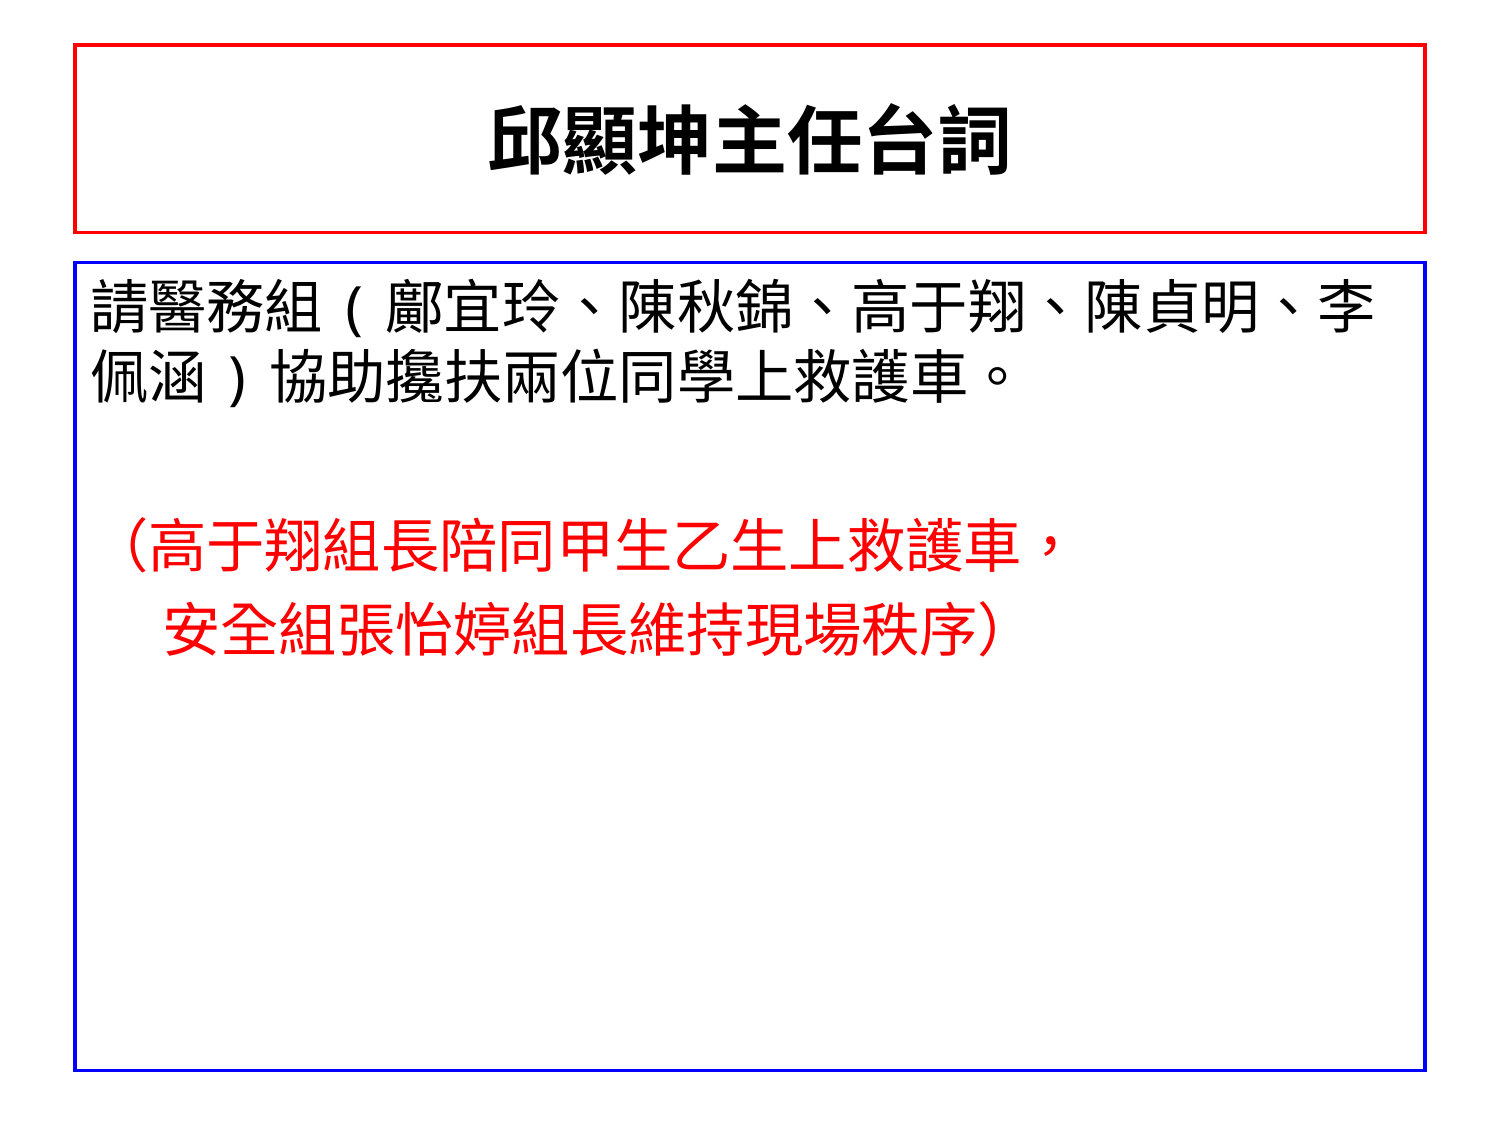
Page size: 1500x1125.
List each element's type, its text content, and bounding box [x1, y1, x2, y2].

list 請醫務組(鄺宜玲、陳秋錦、高于翔、陳貞明、李佩涵)協助攙扶兩位同學上救護車。 （高于翔組長陪同甲生乙生上救護車， 安全組張怡婷組長維持現場秩序） [75, 262, 1426, 1071]
title 邱顯坤主任台詞 [75, 45, 1426, 233]
